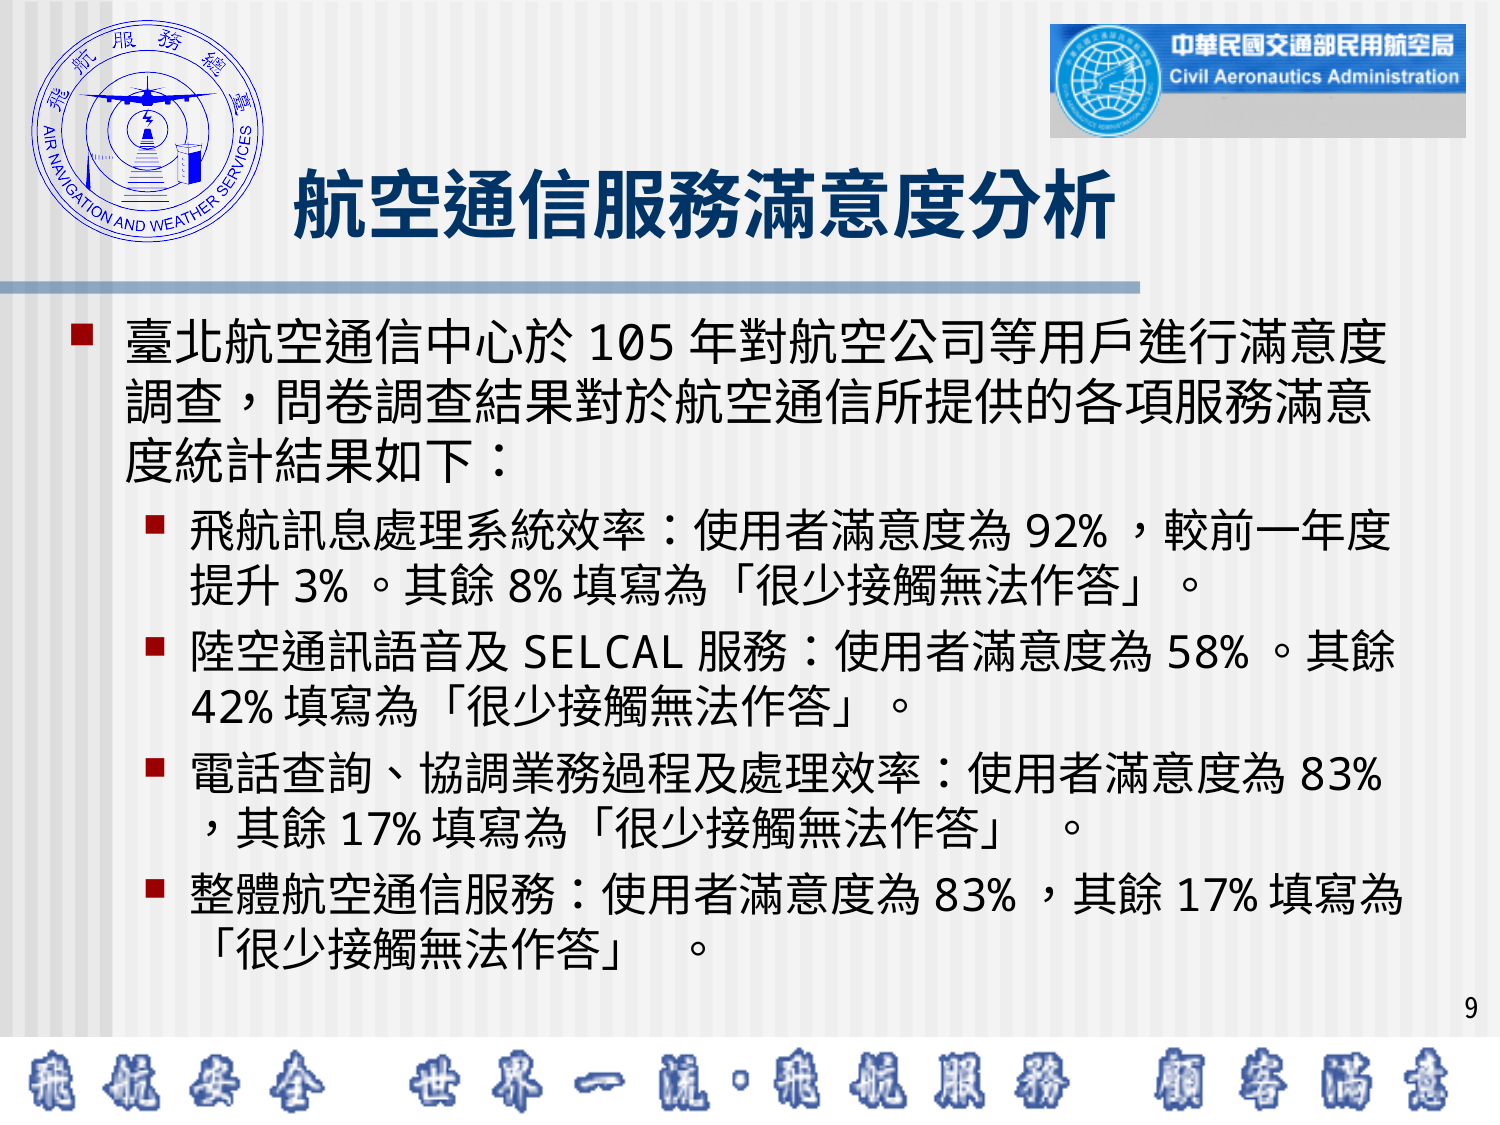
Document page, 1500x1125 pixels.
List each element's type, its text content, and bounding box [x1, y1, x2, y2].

title 航空通信服務滿意度分析 [277, 148, 1282, 255]
text_box <編號> [1181, 964, 1495, 1040]
list 臺北航空通信中心於105年對航空公司等用戶進行滿意度調查，問卷調查結果對於航空通信所提供的各項服務滿意度統計結果如下： 飛航訊息處理系統效率：使用者滿意度為92%，較前一年度提升3%。其餘8%填寫為「很少接觸無法作答」。 陸空通訊語音及SELCAL服務：使用者滿意度為58%。其餘42%填寫為「很少接觸無法作答」。 電話查詢、協調業務過程及處理效率：使用者滿意度為83% ，其餘17%填寫為「很少接觸無法作答」 。 整體航空通信服務：使用者滿意度為83%，其餘17%填寫為「很少接觸無法作答」 。 [53, 302, 1424, 1040]
